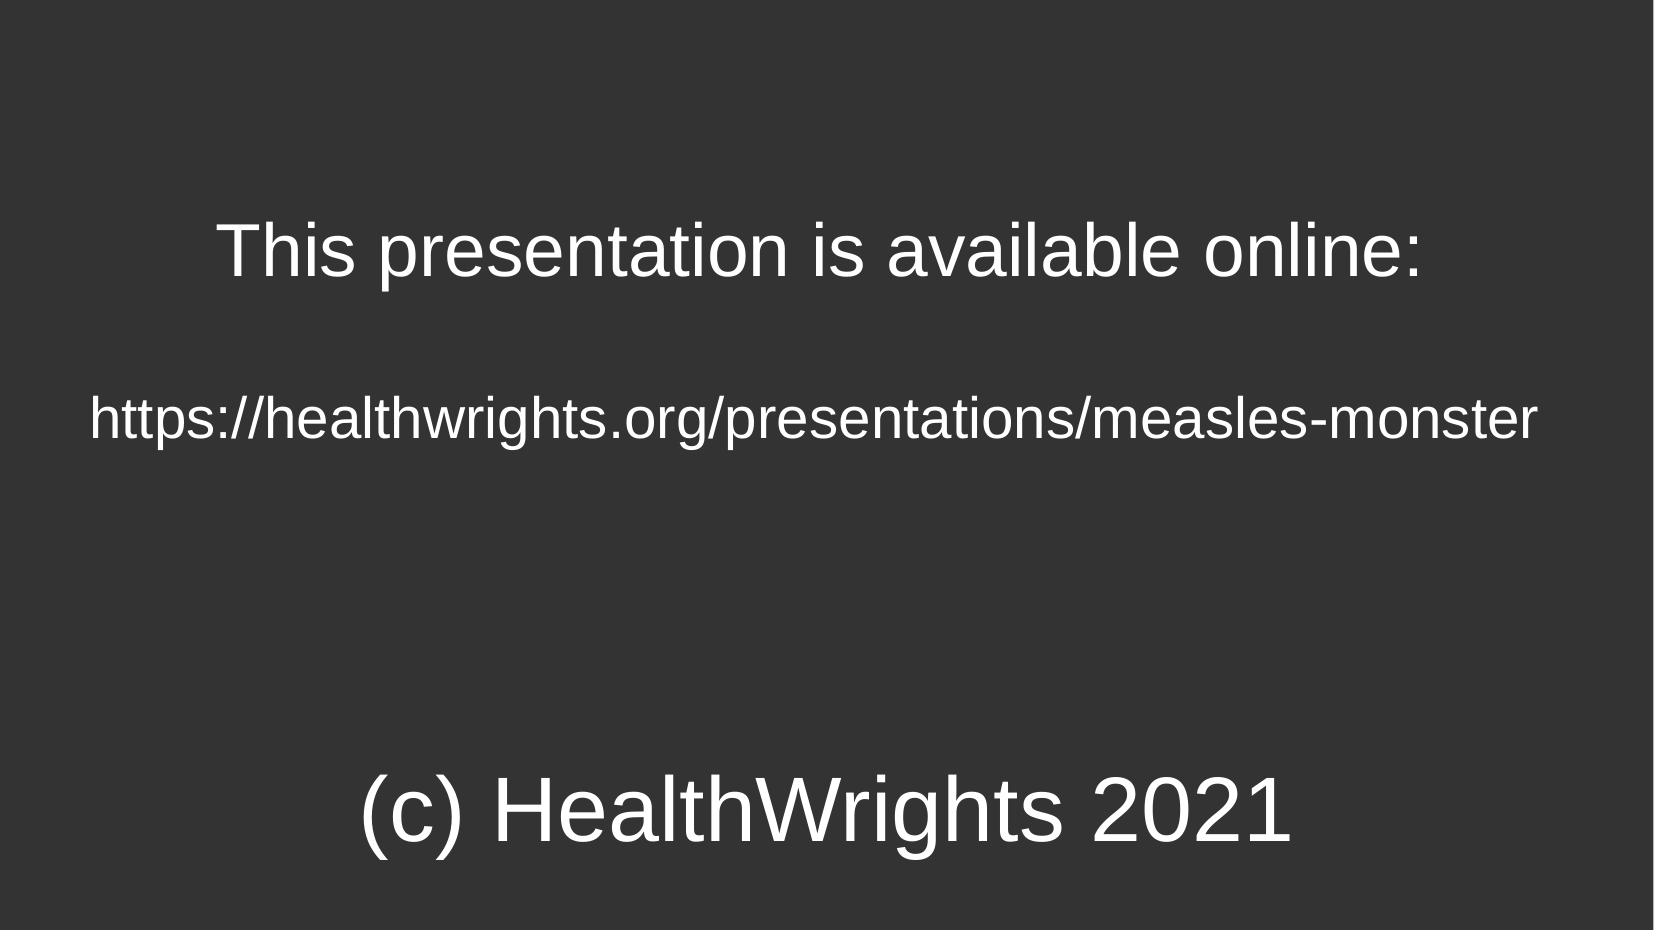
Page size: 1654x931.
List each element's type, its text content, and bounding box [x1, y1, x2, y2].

text_box This presentation is available online: [200, 200, 1441, 343]
text_box https://healthwrights.org/presentations/measles-monster [74, 377, 1563, 579]
title (c) HealthWrights 2021 [82, 732, 1572, 888]
